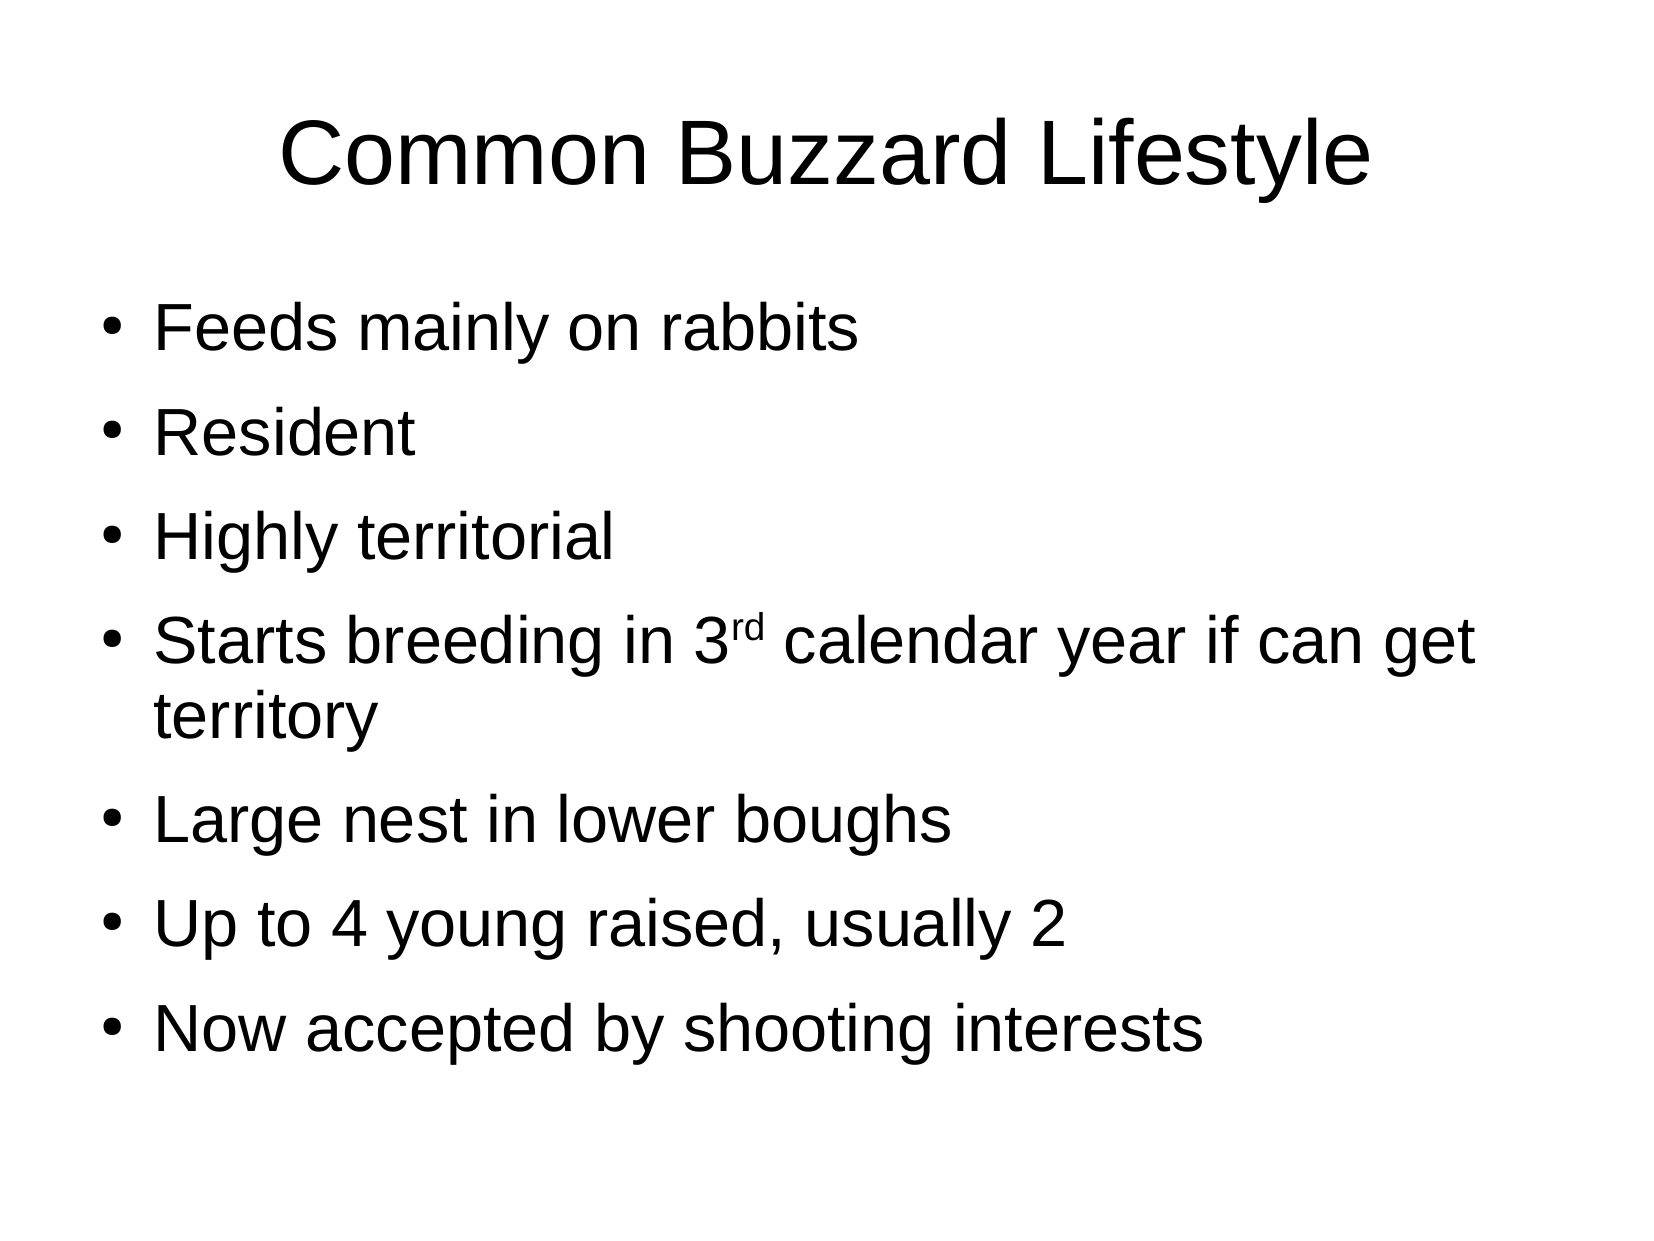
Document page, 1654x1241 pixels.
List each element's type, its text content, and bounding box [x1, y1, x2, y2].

title Common Buzzard Lifestyle [82, 49, 1571, 257]
list Feeds mainly on rabbits Resident Highly territorial Starts breeding in 3rd calendar year if can get territory Large nest in lower boughs Up to 4 young raised, usually 2 Now accepted by shooting interests [82, 290, 1571, 1094]
